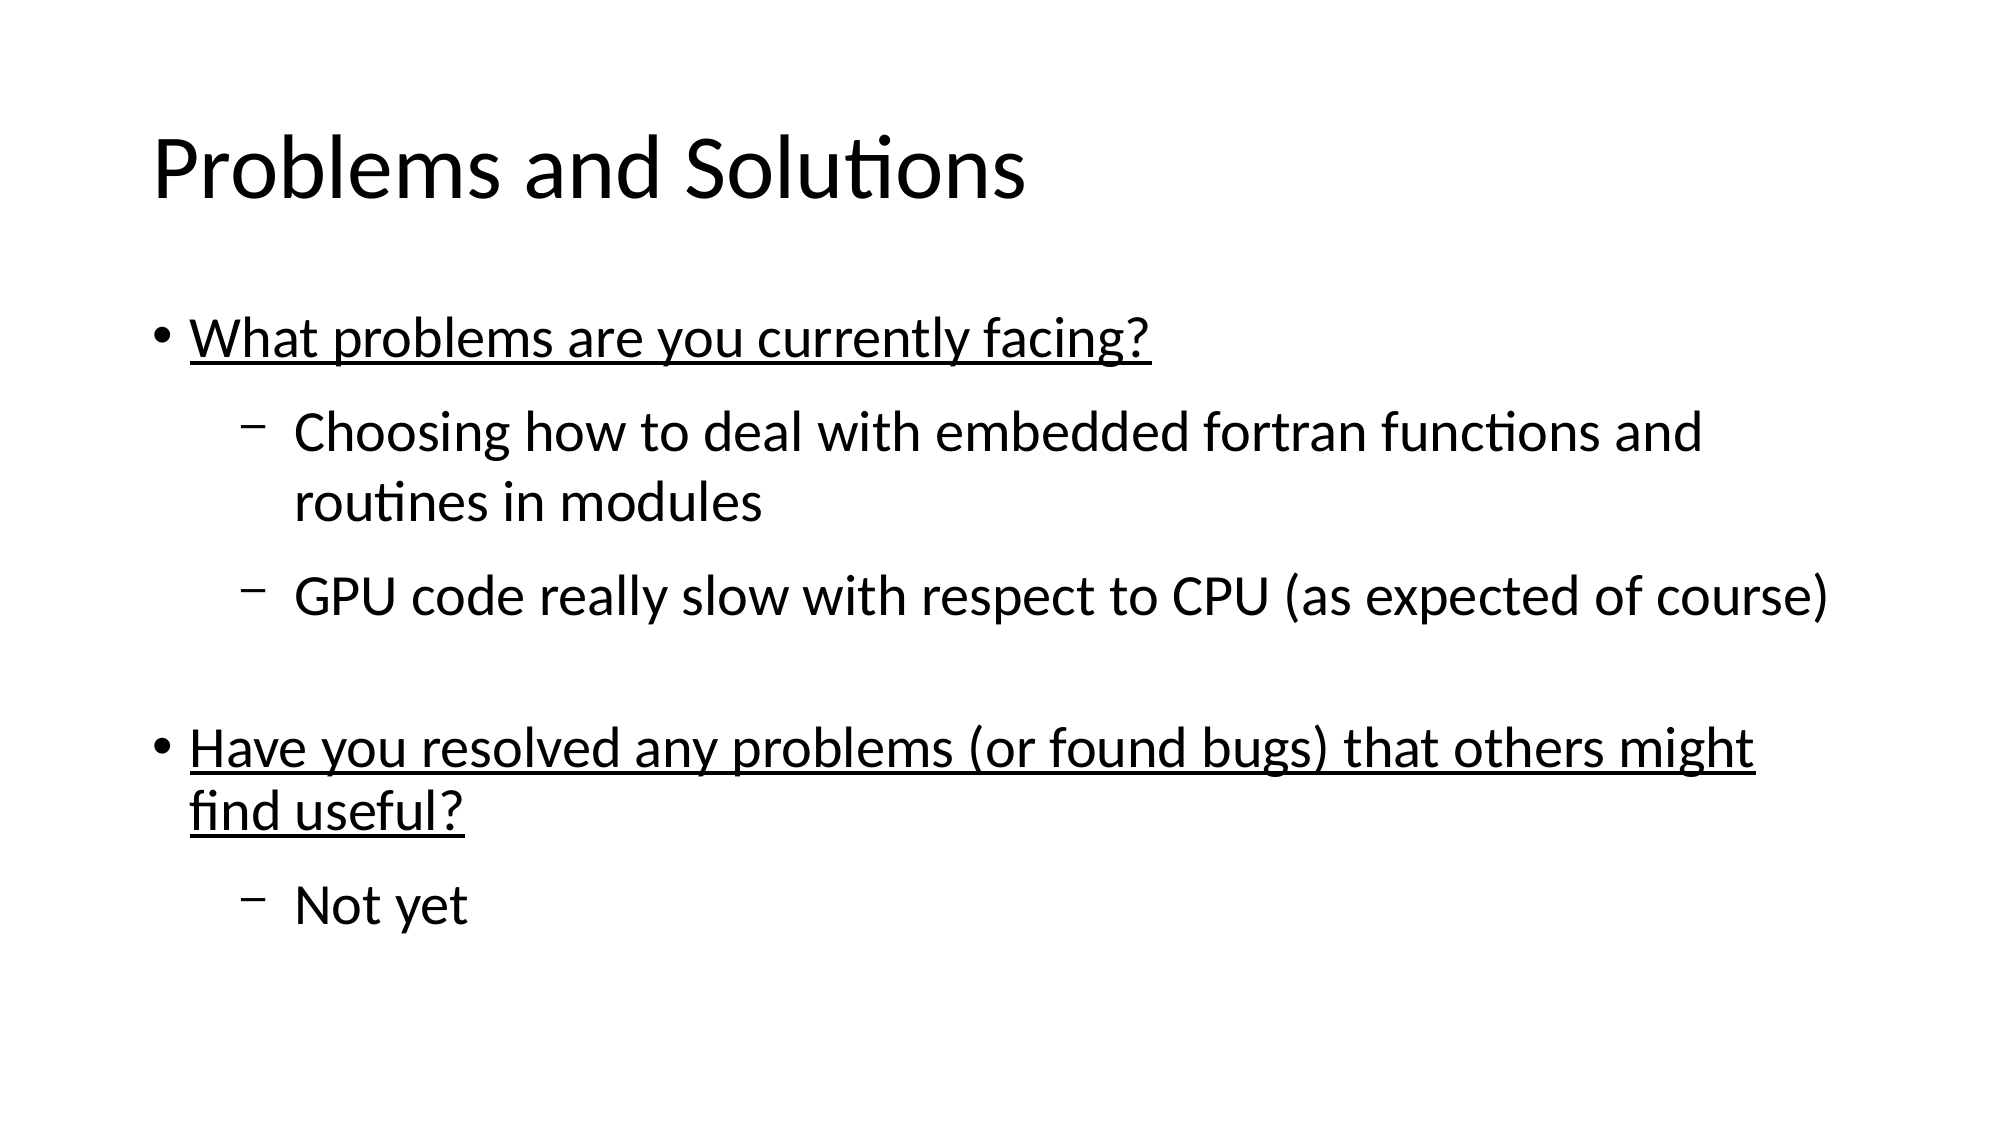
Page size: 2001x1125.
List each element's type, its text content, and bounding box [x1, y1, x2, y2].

title Problems and Solutions [137, 59, 1863, 278]
list What problems are you currently facing? Choosing how to deal with embedded fortran functions and routines in modules GPU code really slow with respect to CPU (as expected of course) Have you resolved any problems (or found bugs) that others might find useful? Not yet [137, 299, 1863, 1014]
